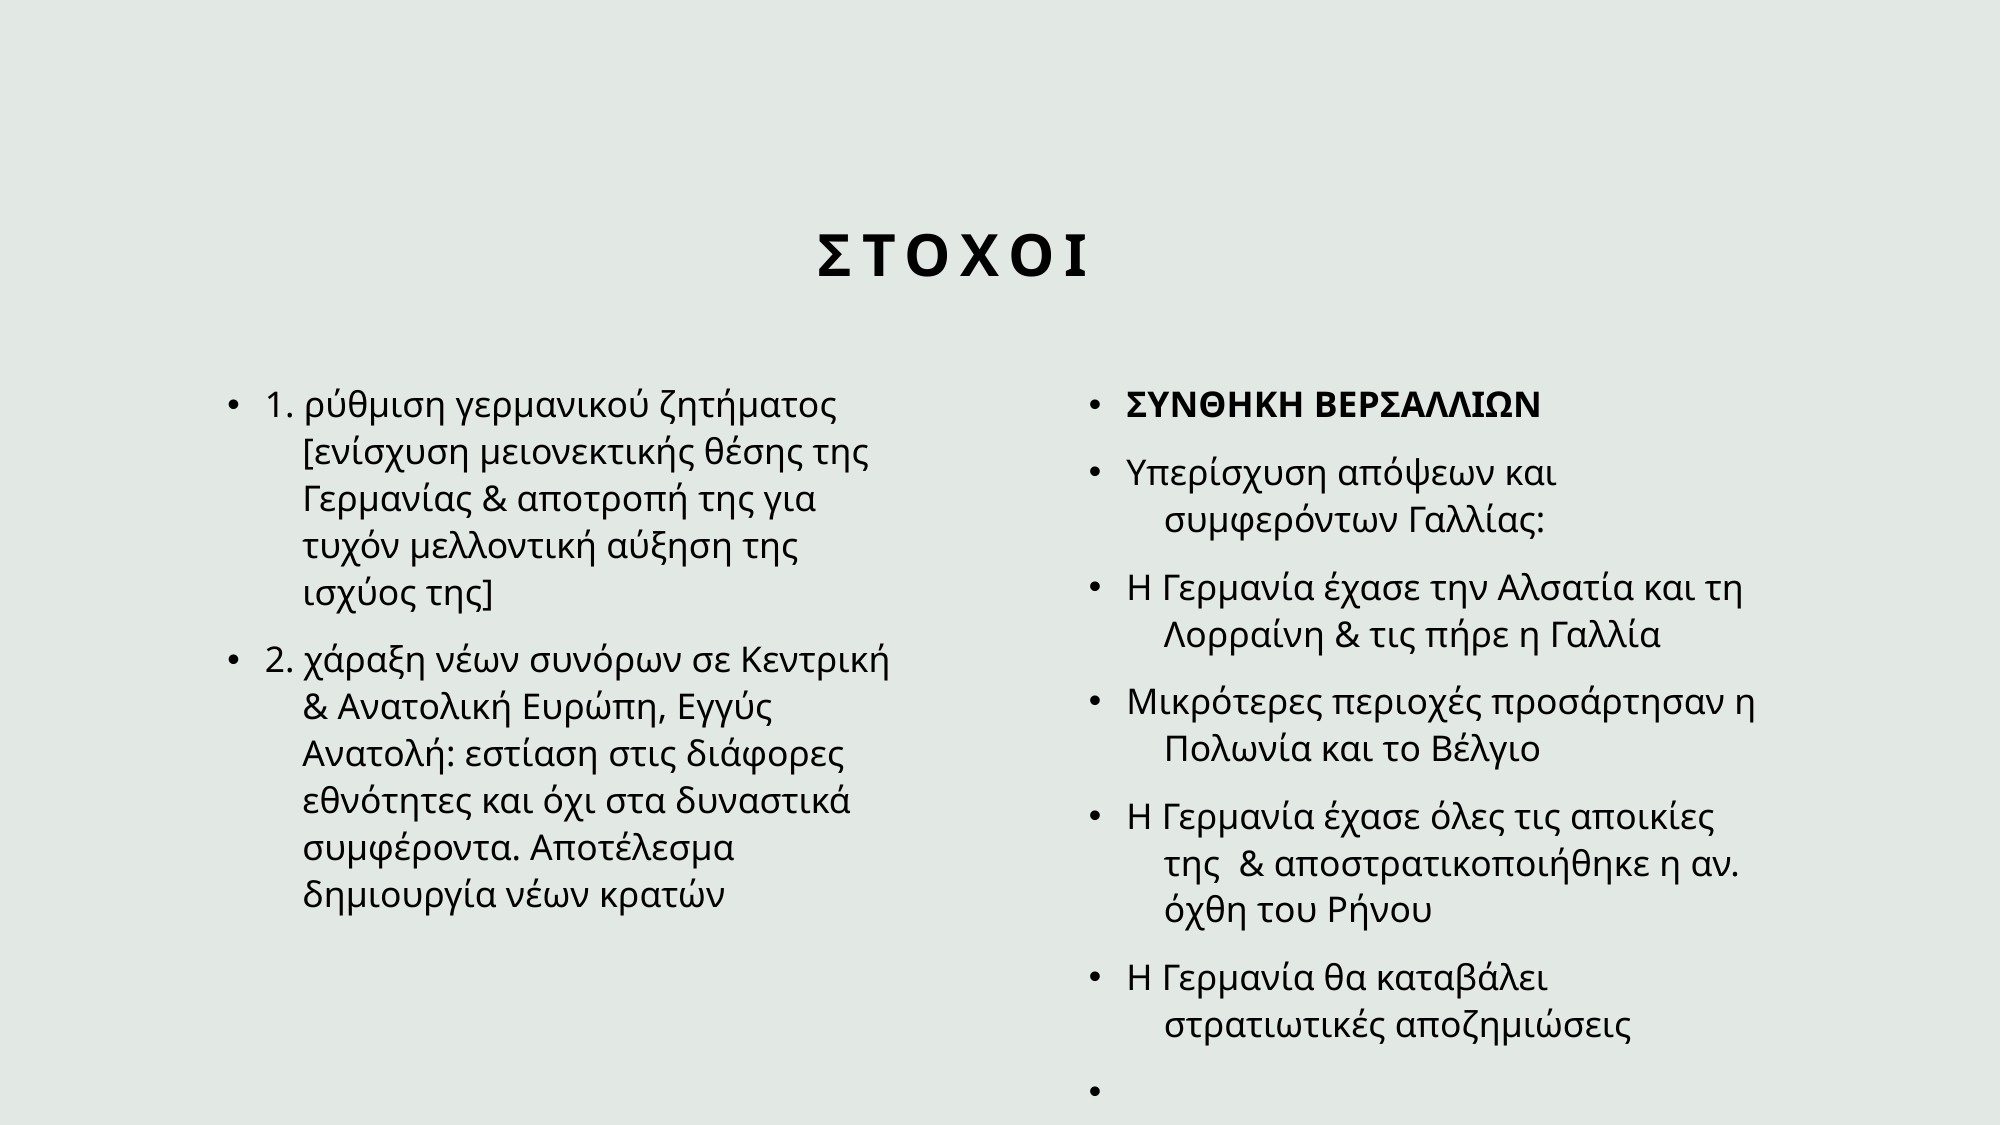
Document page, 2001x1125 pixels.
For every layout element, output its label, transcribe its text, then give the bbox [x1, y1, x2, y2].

list ΣΥΝΘΗΚΗ ΒΕΡΣΑΛΛΙΩΝ Υπερίσχυση απόψεων και συμφερόντων Γαλλίας: Η Γερμανία έχασε την Αλσατία και τη Λορραίνη & τις πήρε η Γαλλία Μικρότερες περιοχές προσάρτησαν η Πολωνία και το Βέλγιο Η Γερμανία έχασε όλες τις αποικίες της & αποστρατικοποιήθηκε η αν. όχθη του Ρήνου Η Γερμανία θα καταβάλει στρατιωτικές αποζημιώσεις [1073, 370, 1788, 1075]
title ΣΤΟΧΟΙ [212, 138, 1788, 354]
list 1. ρύθμιση γερμανικού ζητήματος [ενίσχυση μειονεκτικής θέσης της Γερμανίας & αποτροπή της για τυχόν μελλοντική αύξηση της ισχύος της] 2. χάραξη νέων συνόρων σε Κεντρική & Ανατολική Ευρώπη, Εγγύς Ανατολή: εστίαση στις διάφορες εθνότητες και όχι στα δυναστικά συμφέροντα. Αποτέλεσμα δημιουργία νέων κρατών [212, 370, 927, 971]
